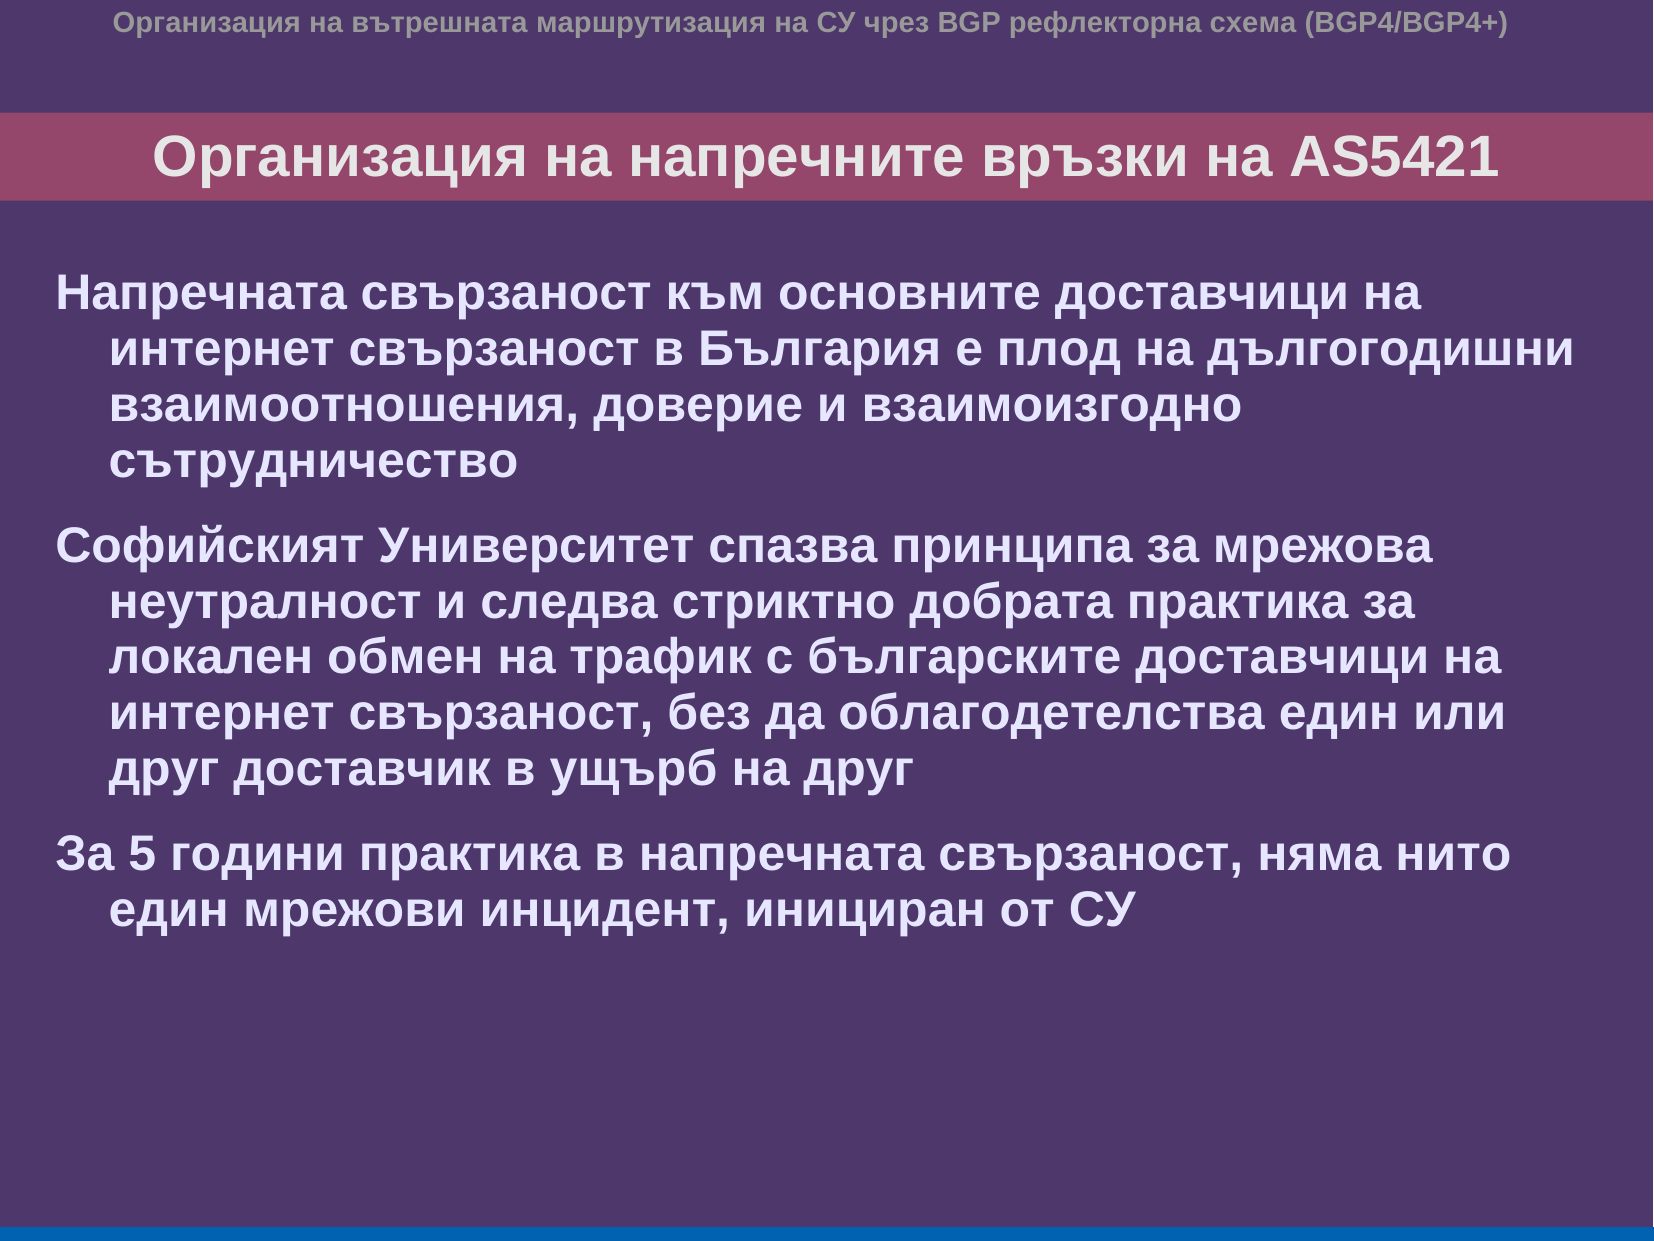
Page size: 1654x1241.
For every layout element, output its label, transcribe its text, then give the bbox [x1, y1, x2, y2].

title Организация на вътрешната маршрутизация на СУ чрез BGP рефлекторна схема (BGP4/BGP4+) [112, 0, 1525, 45]
title Организация на напречните връзки на AS5421 [0, 112, 1653, 201]
text_box Напречната свързаност към основните доставчици на интернет свързаност в България е плод на дългогодишни взаимоотношения, доверие и взаимоизгодно сътрудничество Софийският Университет спазва принципа за мрежова неутралност и следва стриктно добрата практика за локален обмен на трафик с българските доставчици на интернет свързаност, без да облагодетелства един или друг доставчик в ущърб на друг За 5 години практика в напречната свързаност, няма нито един мрежови инцидент, инициран от СУ [37, 264, 1613, 1165]
